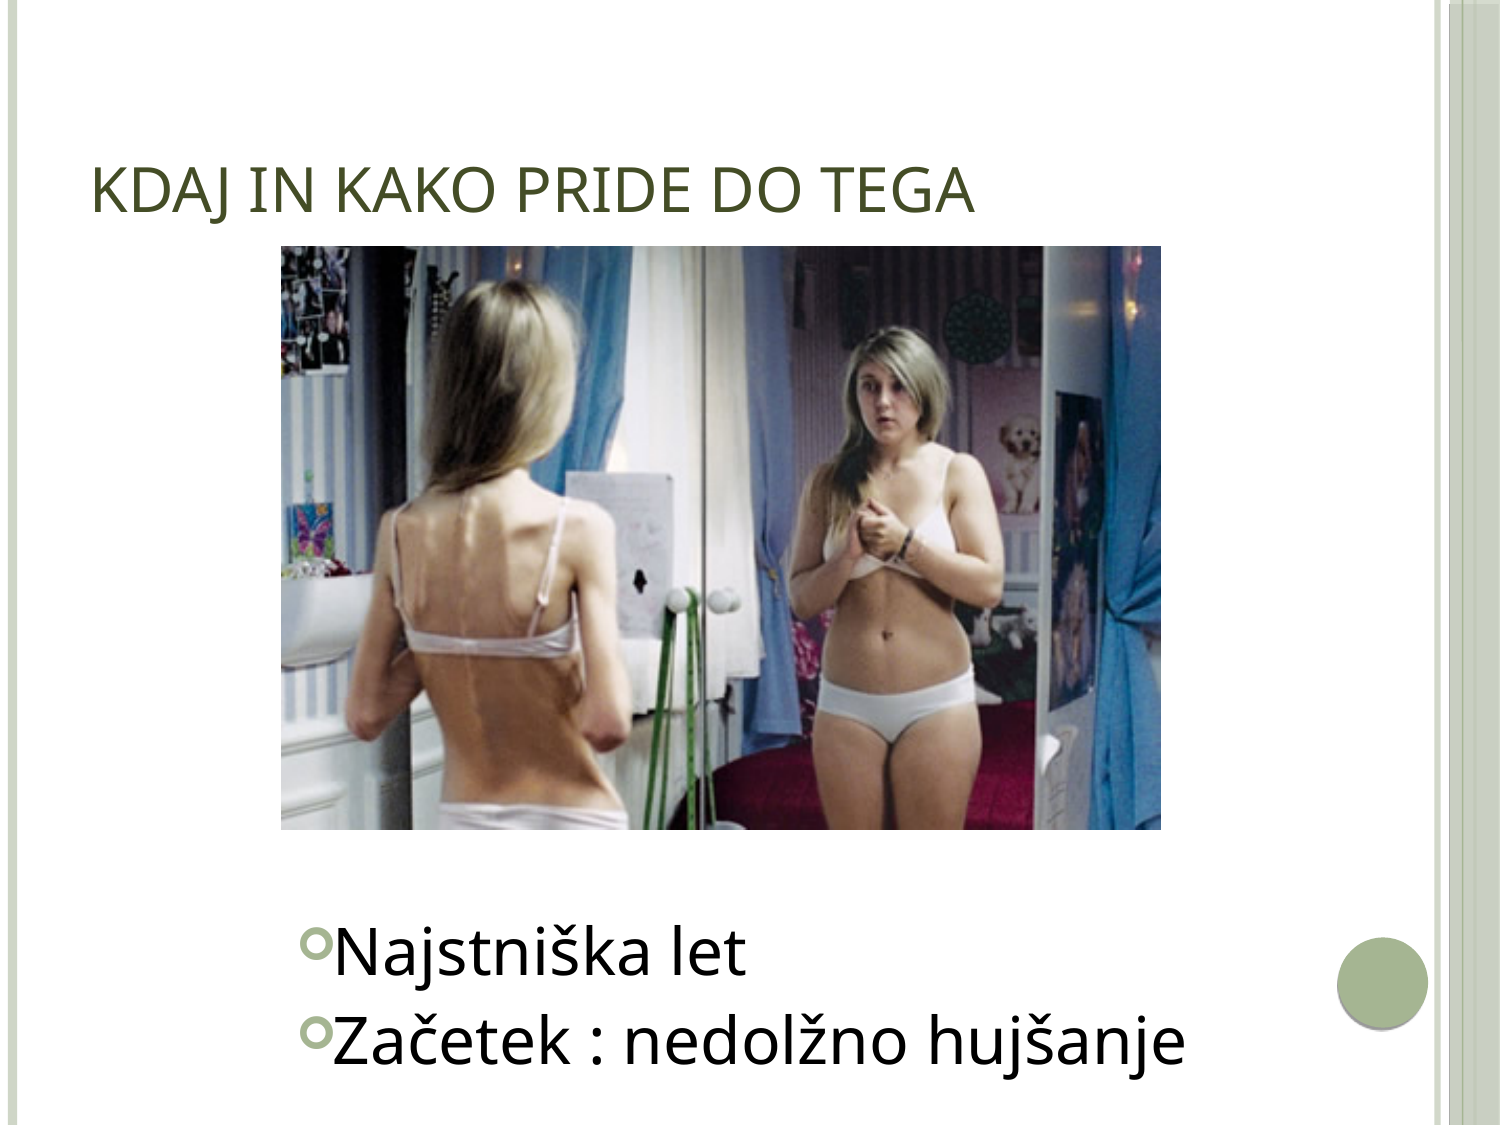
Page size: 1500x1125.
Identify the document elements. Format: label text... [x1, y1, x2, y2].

picture [281, 246, 1161, 785]
title Kdaj in kako pride do tega [75, 45, 1300, 233]
list Najstniška let Začetek : nedolžno hujšanje [281, 785, 1290, 1090]
